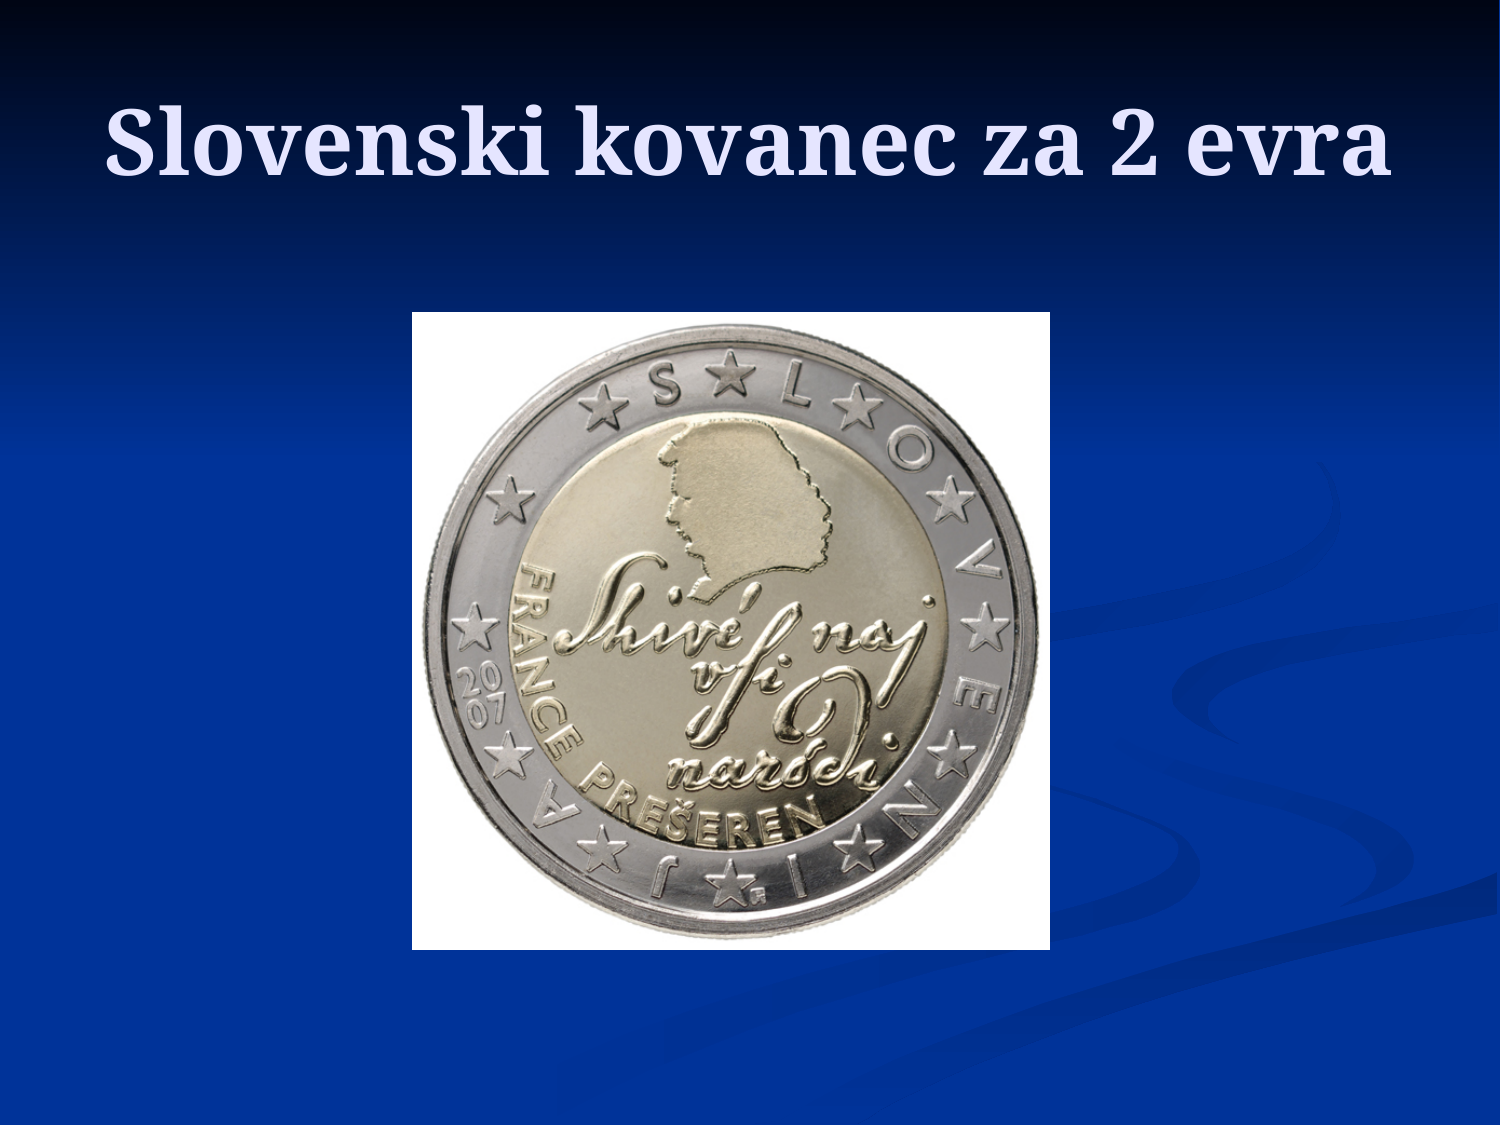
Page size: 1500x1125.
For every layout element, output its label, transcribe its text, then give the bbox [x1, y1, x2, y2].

title Slovenski kovanec za 2 evra [75, 45, 1425, 233]
picture [412, 312, 1050, 950]
